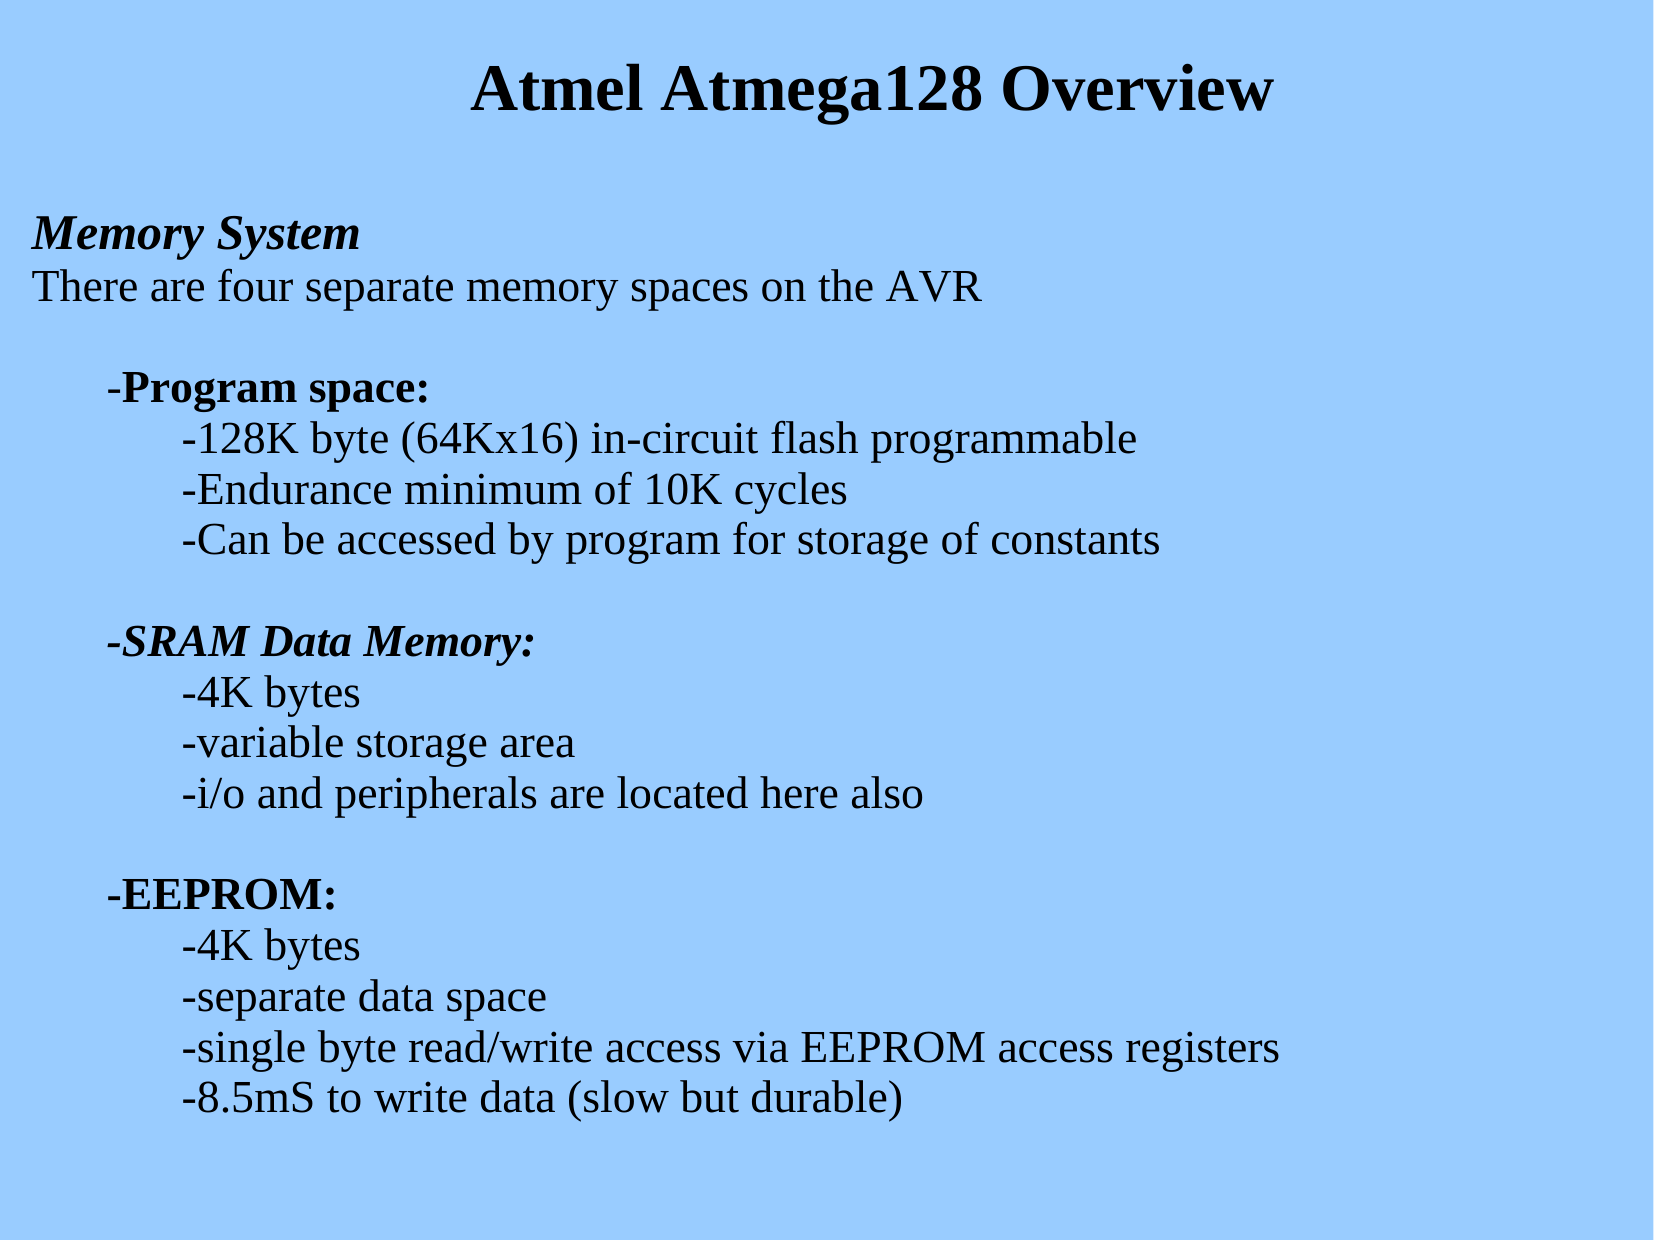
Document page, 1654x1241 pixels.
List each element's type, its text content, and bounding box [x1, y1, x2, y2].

text_box Atmel Atmega128 Overview [377, 50, 1369, 125]
text_box Memory System There are four separate memory spaces on the AVR -Program space: -128K byte (64Kx16) in-circuit flash programmable -Endurance minimum of 10K cycles -Can be accessed by program for storage of constants -SRAM Data Memory: -4K bytes -variable storage area -i/o and peripherals are located here also -EEPROM: -4K bytes -separate data space -single byte read/write access via EEPROM access registers -8.5mS to write data (slow but durable) [31, 154, 1630, 1174]
